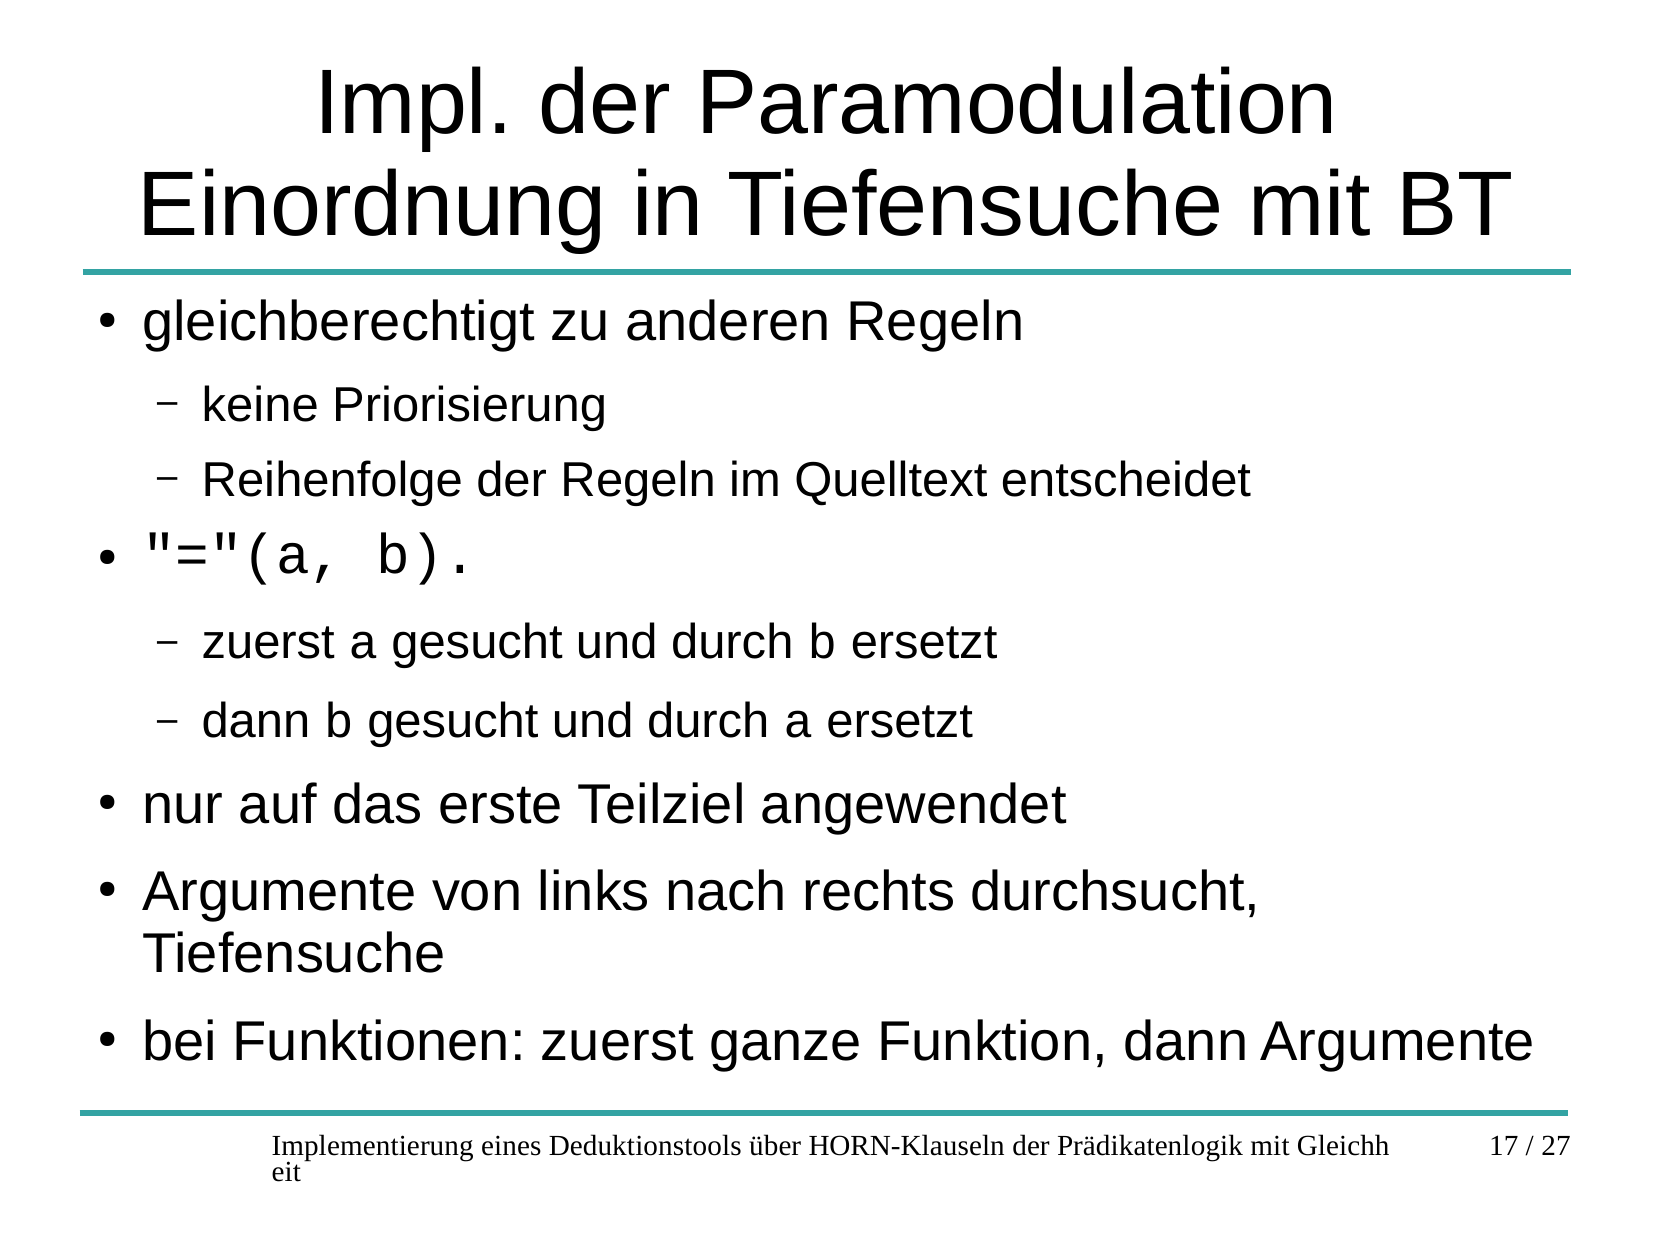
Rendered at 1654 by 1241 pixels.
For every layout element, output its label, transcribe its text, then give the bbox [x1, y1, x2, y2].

title Impl. der Paramodulation Einordnung in Tiefensuche mit BT [82, 49, 1571, 257]
list gleichberechtigt zu anderen Regeln keine Priorisierung Reihenfolge der Regeln im Quelltext entscheidet "="(a, b). zuerst a gesucht und durch b ersetzt dann b gesucht und durch a ersetzt nur auf das erste Teilziel angewendet Argumente von links nach rechts durchsucht, Tiefensuche bei Funktionen: zuerst ganze Funktion, dann Argumente [82, 290, 1538, 1099]
